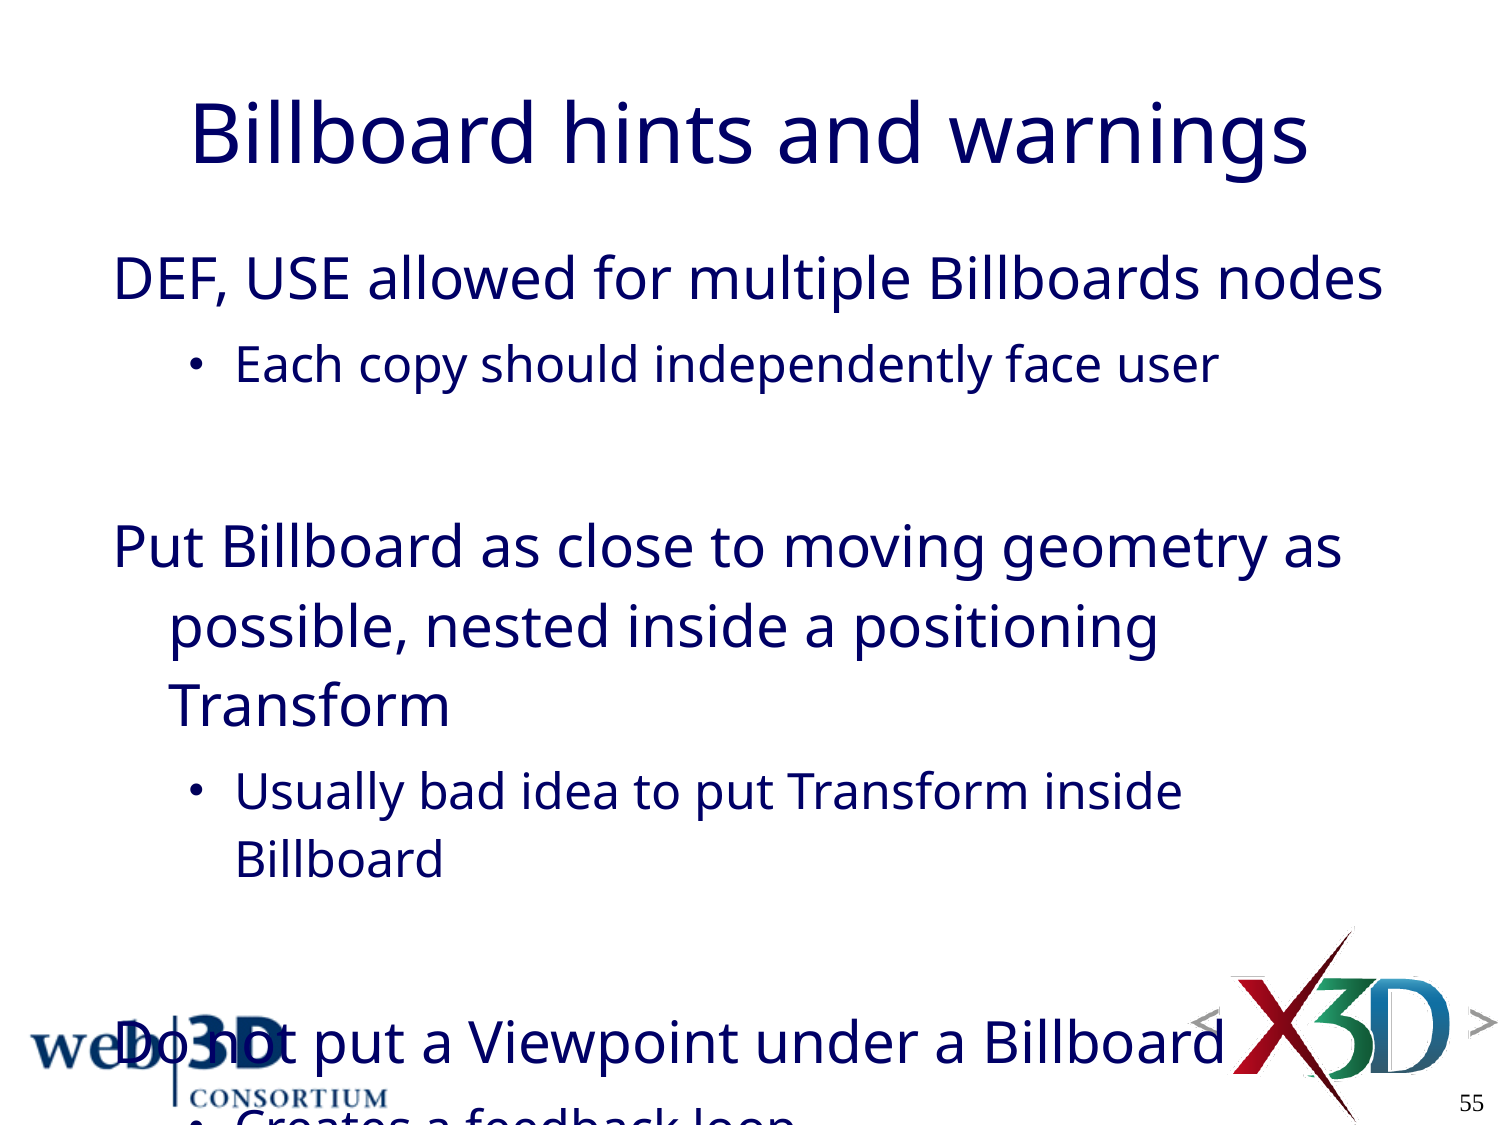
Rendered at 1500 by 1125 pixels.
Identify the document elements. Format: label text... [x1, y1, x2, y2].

title Billboard hints and warnings [112, 44, 1388, 218]
picture [12, 998, 413, 1118]
picture [1187, 926, 1500, 1125]
list DEF, USE allowed for multiple Billboards nodes Each copy should independently face user Put Billboard as close to moving geometry as possible, nested inside a positioning Transform Usually bad idea to put Transform inside Billboard Do not put a Viewpoint under a Billboard Creates a feedback loop Unpredictable behavior likely to result [112, 237, 1388, 1009]
